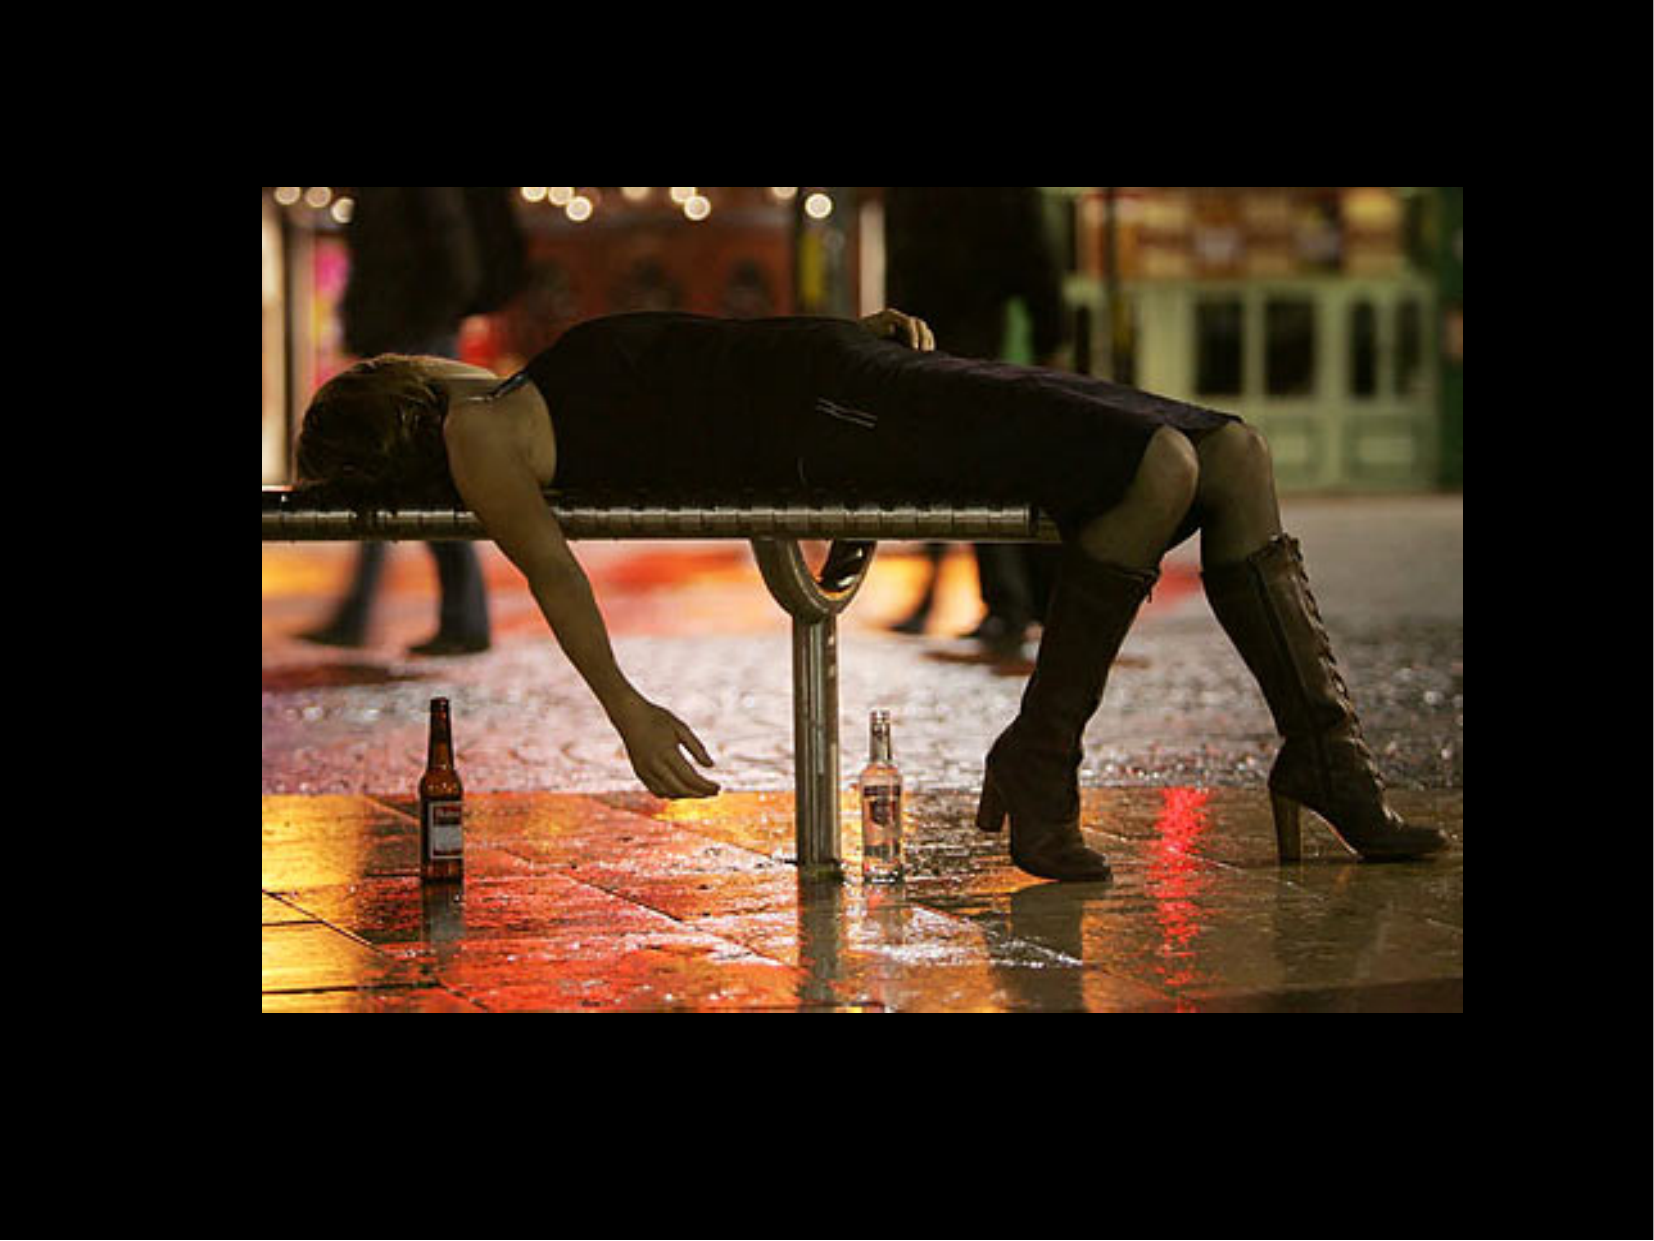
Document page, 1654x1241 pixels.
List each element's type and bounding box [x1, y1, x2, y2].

picture [262, 187, 1463, 1013]
